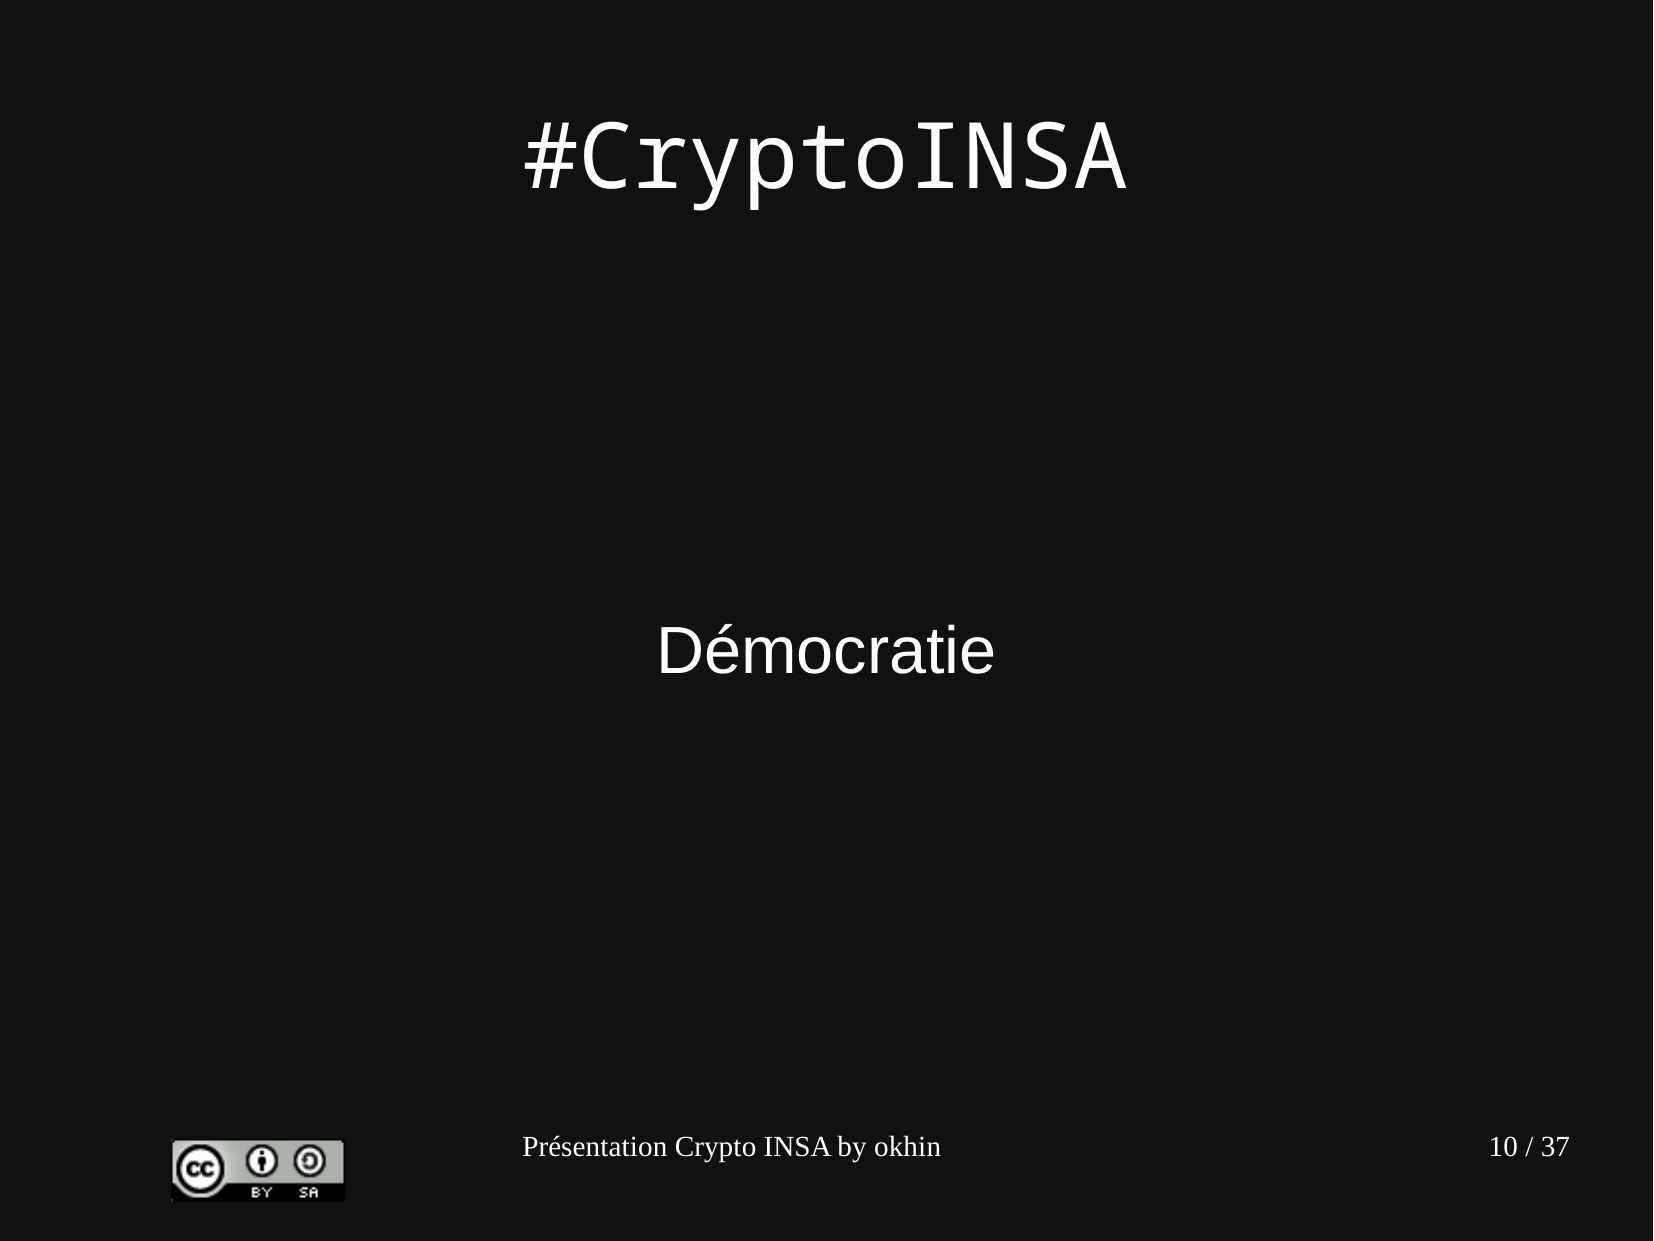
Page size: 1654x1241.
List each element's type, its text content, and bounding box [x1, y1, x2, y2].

subtitle Démocratie [82, 290, 1571, 1010]
title #CryptoINSA [82, 49, 1571, 257]
picture [171, 1139, 346, 1202]
